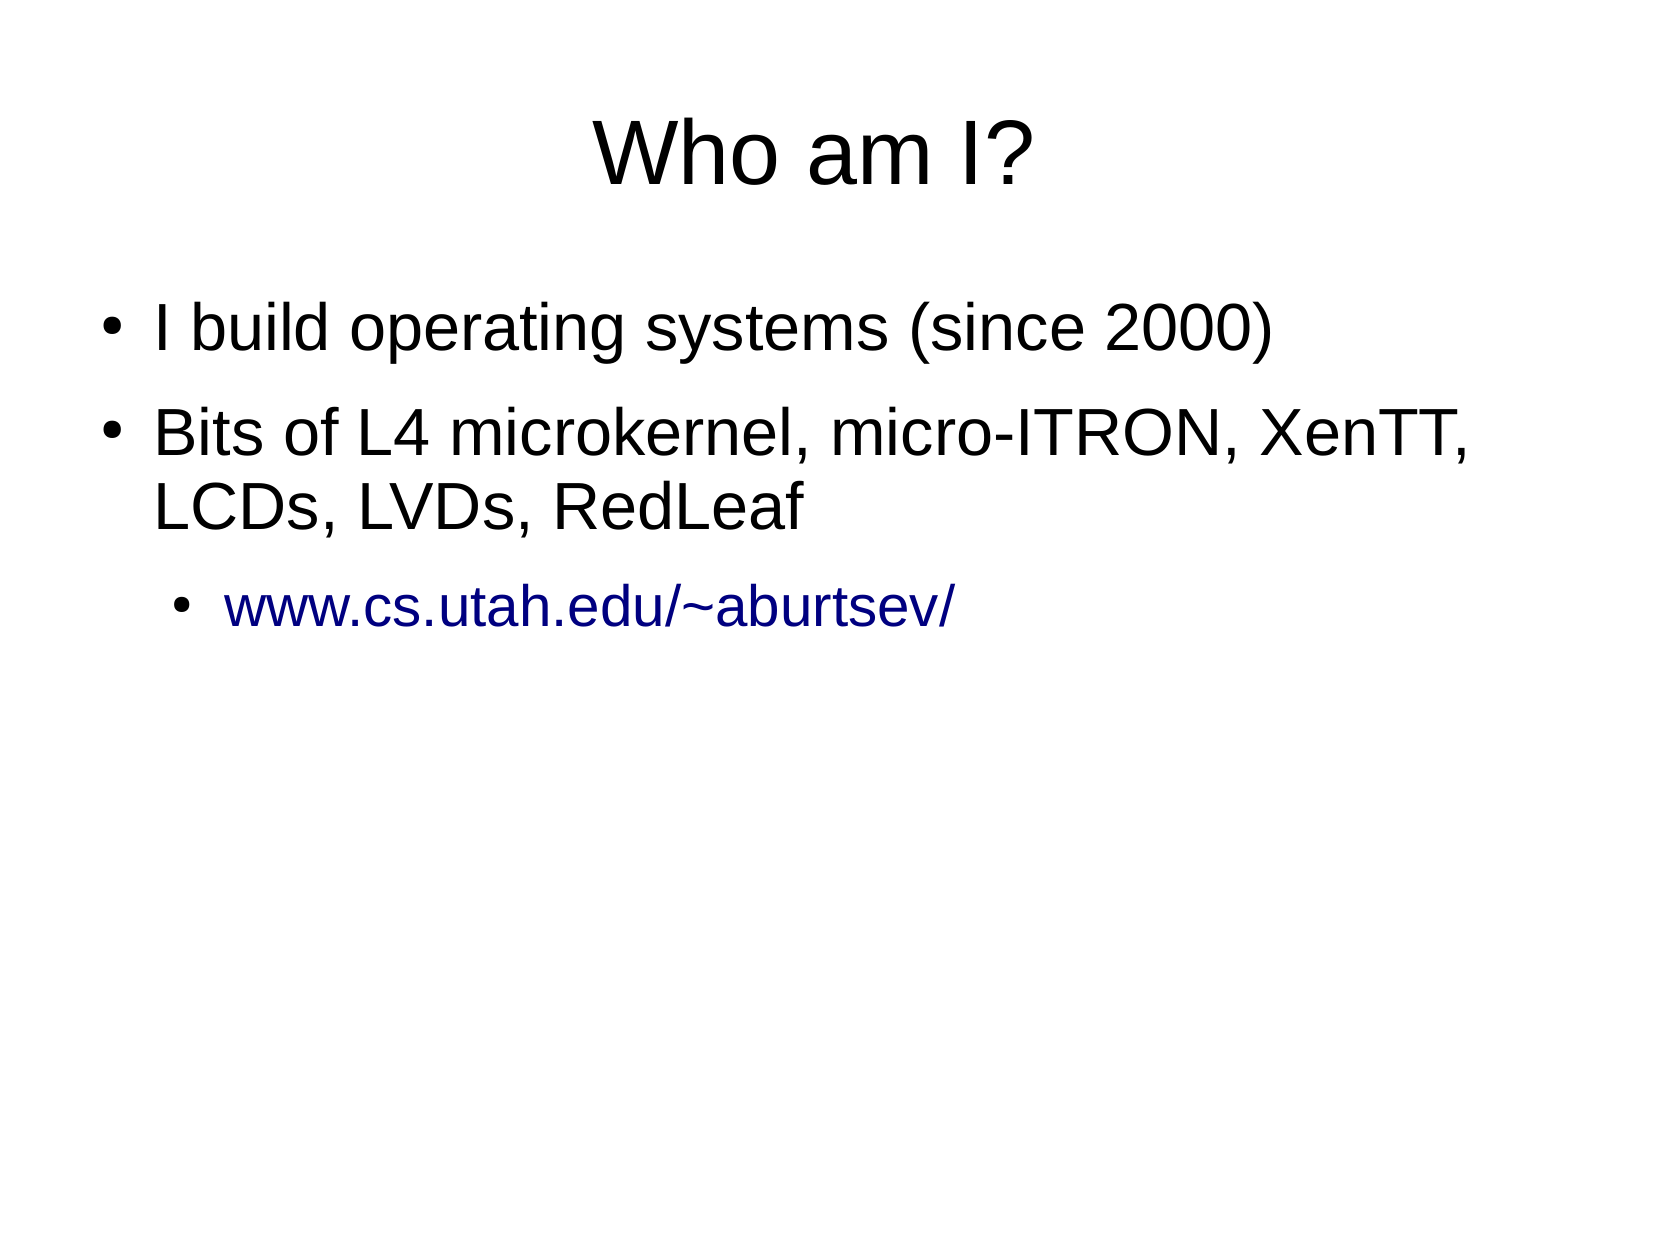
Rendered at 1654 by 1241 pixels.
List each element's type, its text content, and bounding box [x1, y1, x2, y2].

title Who am I? [82, 49, 1571, 257]
list I build operating systems (since 2000) Bits of L4 microkernel, micro-ITRON, XenTT, LCDs, LVDs, RedLeaf www.cs.utah.edu/~aburtsev/ [82, 290, 1571, 1010]
